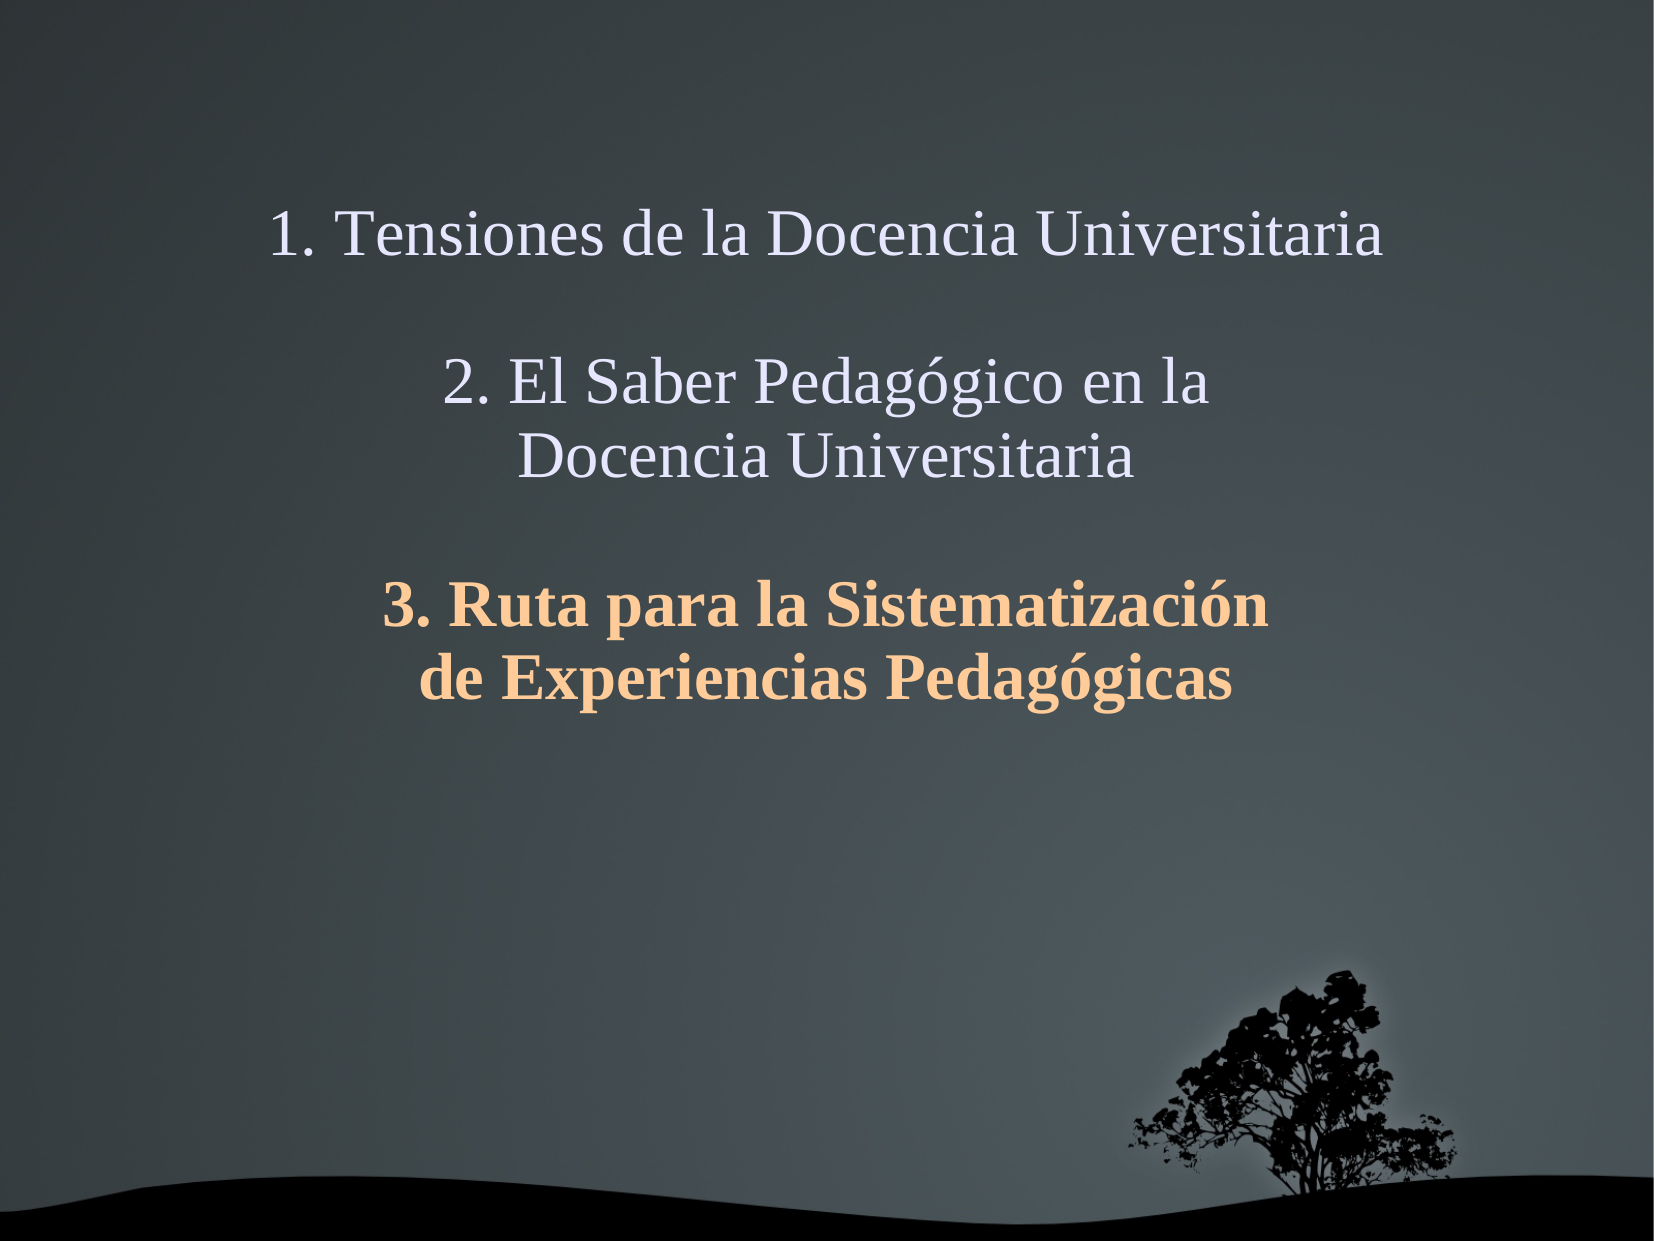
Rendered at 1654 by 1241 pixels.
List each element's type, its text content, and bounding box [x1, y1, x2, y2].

picture [0, 0, 1654, 1241]
subtitle 1. Tensiones de la Docencia Universitaria 2. El Saber Pedagógico en la Docencia Universitaria 3. Ruta para la Sistematización de Experiencias Pedagógicas [82, 49, 1571, 1109]
